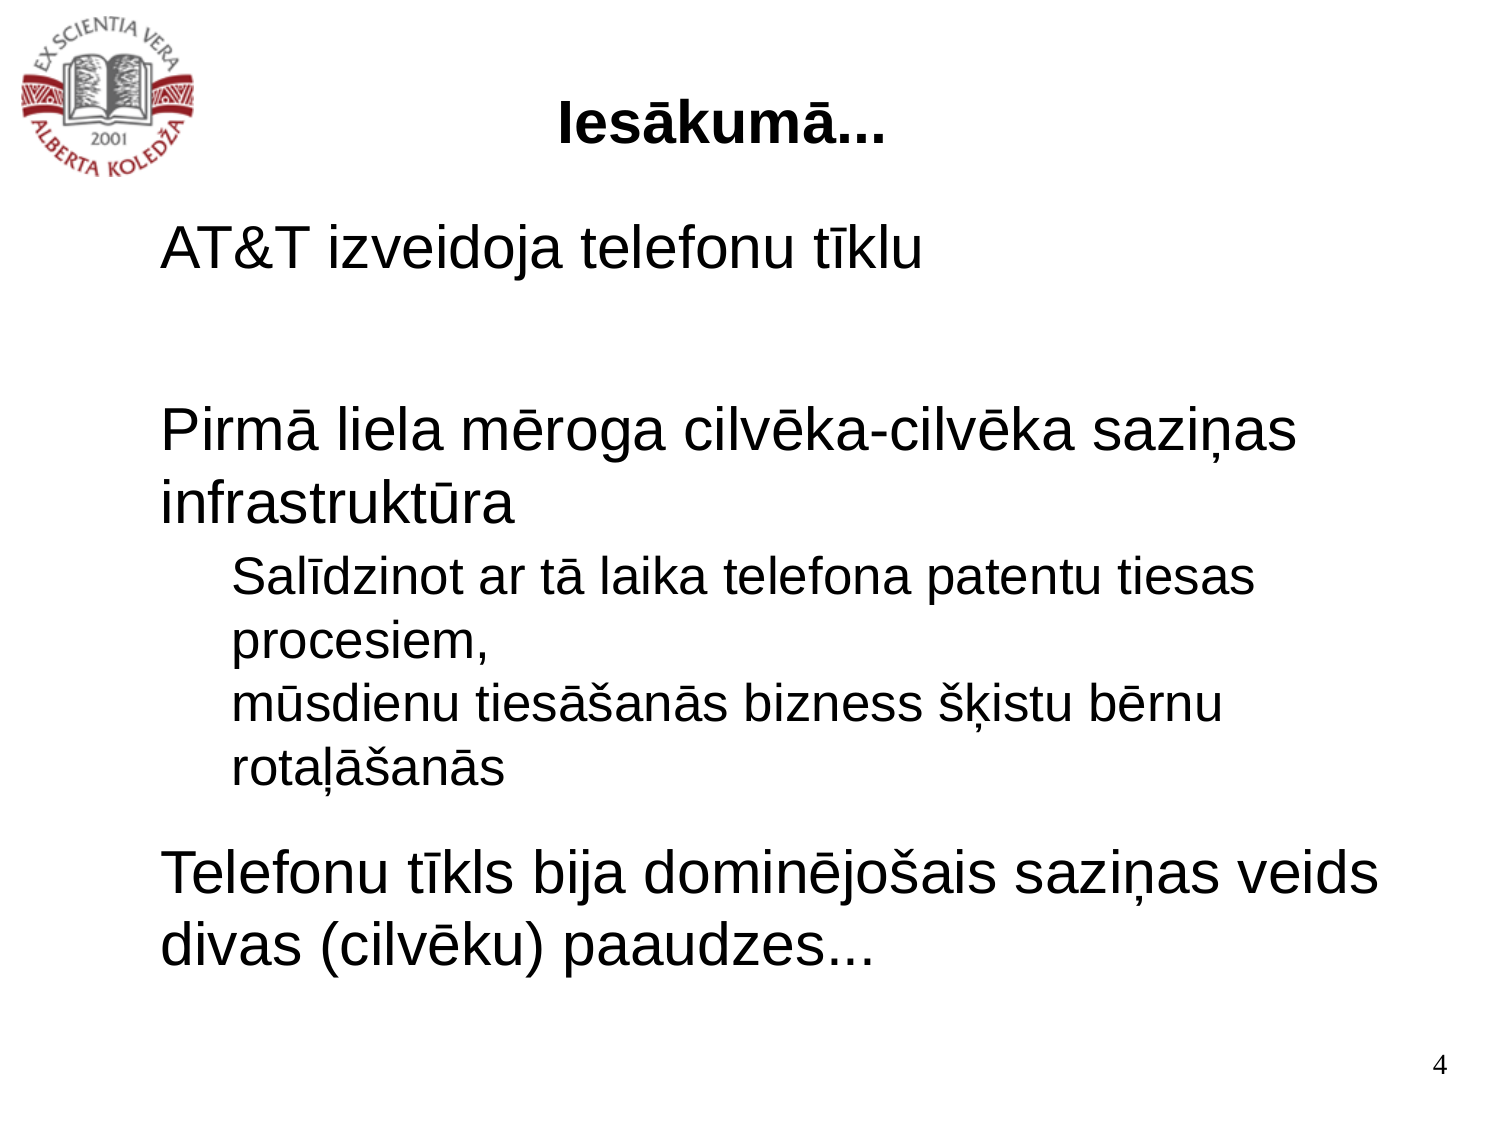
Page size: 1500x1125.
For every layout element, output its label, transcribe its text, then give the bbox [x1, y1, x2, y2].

title Iesākumā... [50, 62, 1374, 175]
text_box <skaitlis> [1312, 1037, 1463, 1101]
picture [21, 16, 194, 177]
list AT&T izveidoja telefonu tīklu Pirmā liela mēroga cilvēka-cilvēka saziņas infrastruktūra Salīdzinot ar tā laika telefona patentu tiesas procesiem, mūsdienu tiesāšanās bizness šķistu bērnu rotaļāšanās Telefonu tīkls bija dominējošais saziņas veids divas (cilvēku) paaudzes... [74, 200, 1463, 1101]
